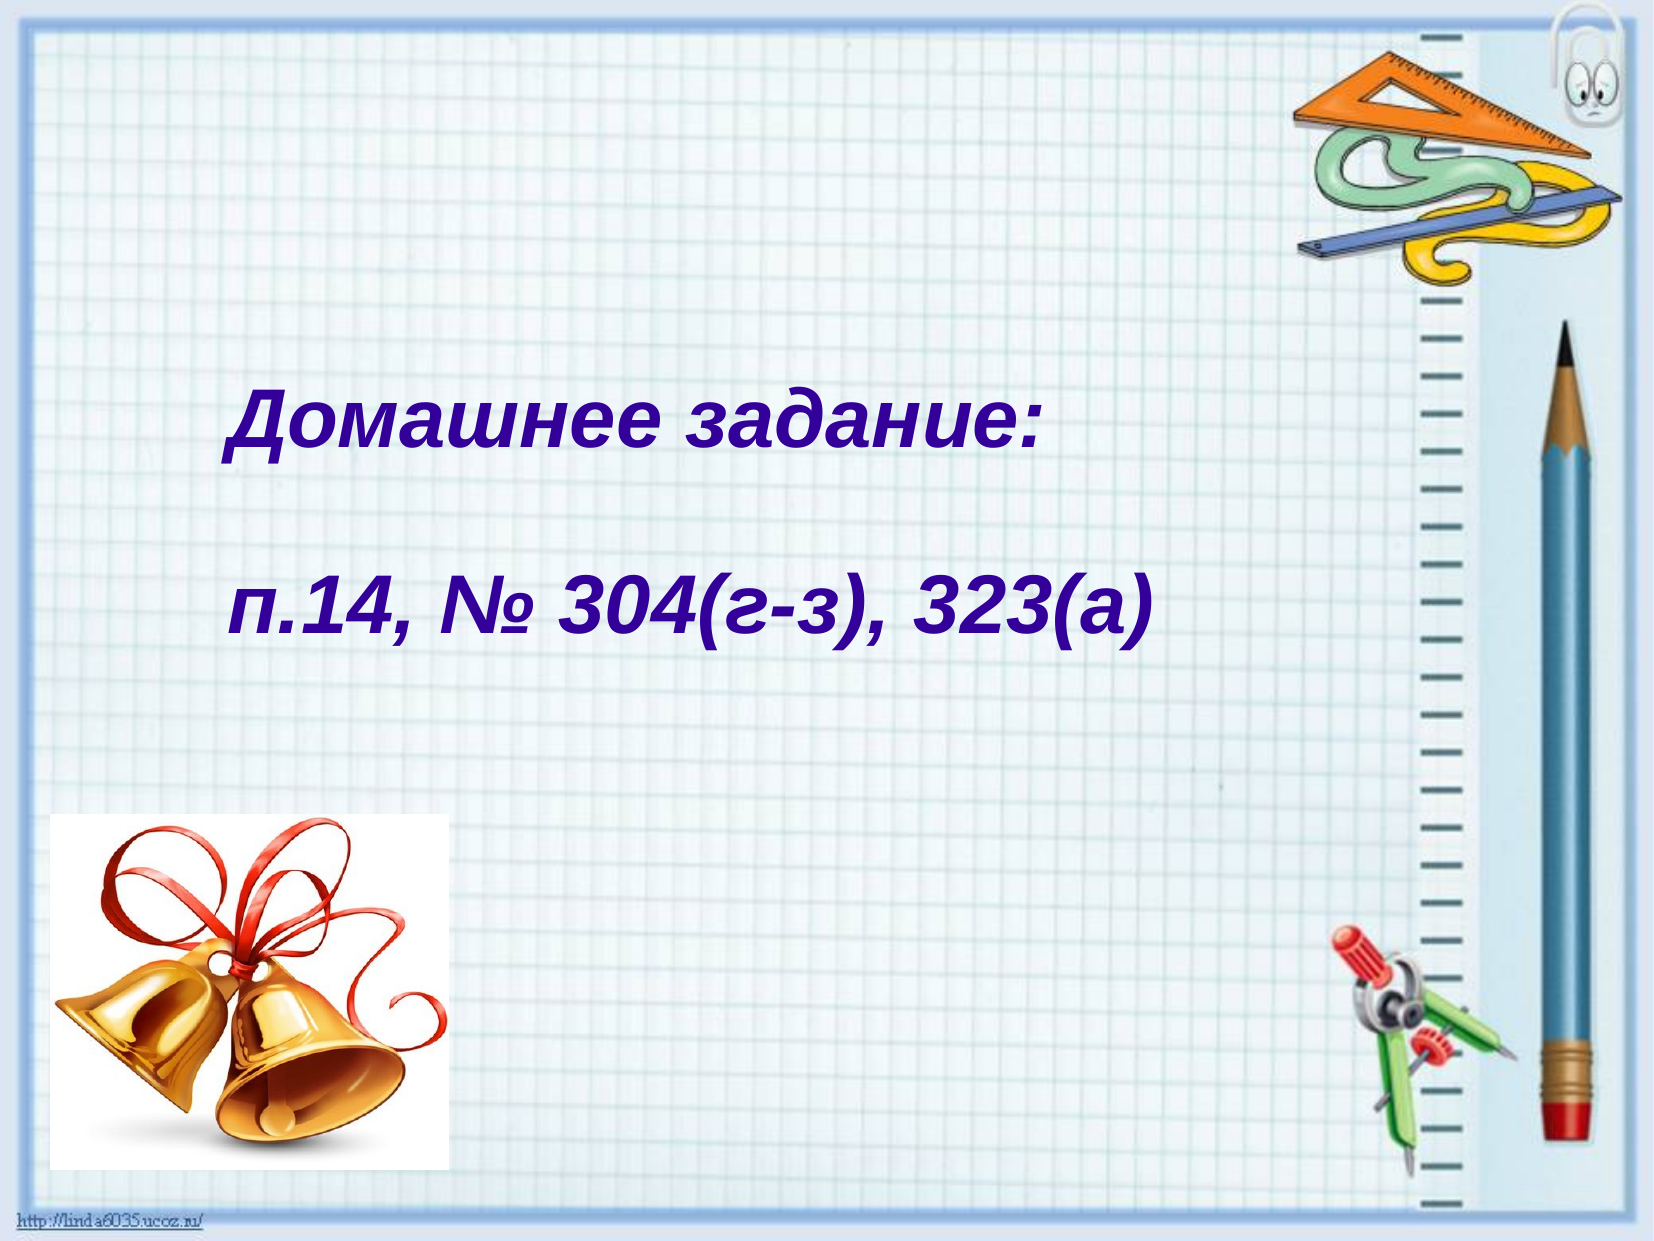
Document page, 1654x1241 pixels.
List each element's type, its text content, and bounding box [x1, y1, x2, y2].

picture [0, 0, 1654, 1241]
text_box Домашнее задание: п.14, № 304(г-з), 323(а) [212, 366, 1171, 660]
